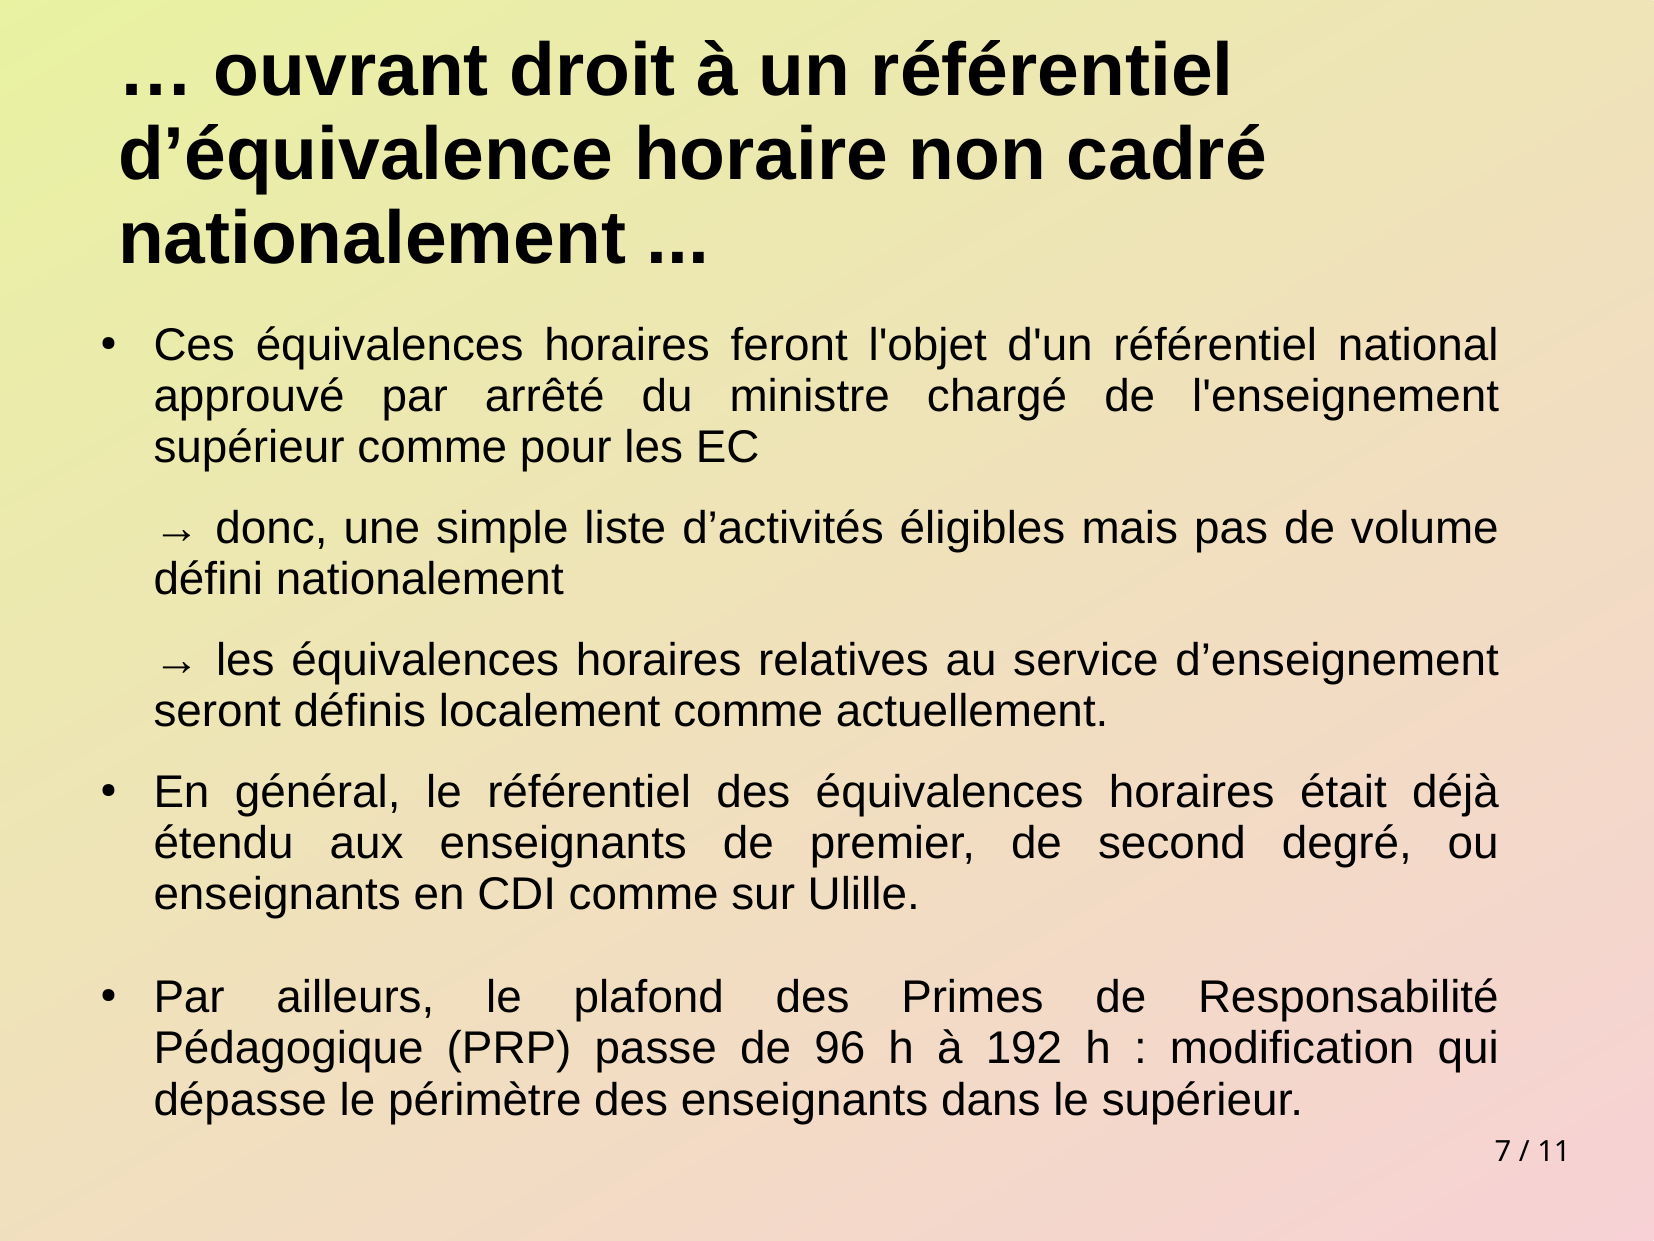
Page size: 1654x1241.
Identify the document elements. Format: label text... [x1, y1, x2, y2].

title … ouvrant droit à un référentiel d’équivalence horaire non cadré nationalement ... [118, 27, 1536, 280]
list Ces équivalences horaires feront l'objet d'un référentiel national approuvé par arrêté du ministre chargé de l'enseignement supérieur comme pour les EC → donc, une simple liste d’activités éligibles mais pas de volume défini nationalement → les équivalences horaires relatives au service d’enseignement seront définis localement comme actuellement. En général, le référentiel des équivalences horaires était déjà étendu aux enseignants de premier, de second degré, ou enseignants en CDI comme sur Ulille. Par ailleurs, le plafond des Primes de Responsabilité Pédagogique (PRP) passe de 96 h à 192 h : modification qui dépasse le périmètre des enseignants dans le supérieur. [82, 318, 1501, 1121]
